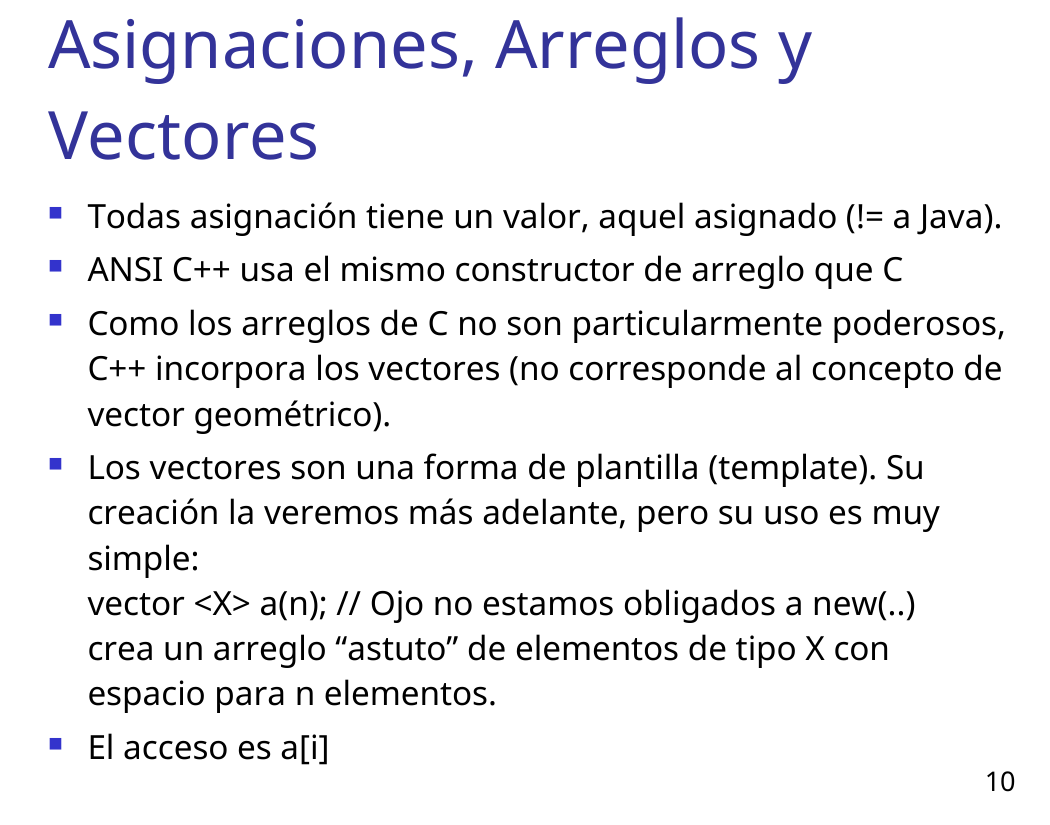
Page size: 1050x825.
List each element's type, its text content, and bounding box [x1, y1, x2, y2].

list Todas asignación tiene un valor, aquel asignado (!= a Java). ANSI C++ usa el mismo constructor de arreglo que C Como los arreglos de C no son particularmente poderosos, C++ incorpora los vectores (no corresponde al concepto de vector geométrico). Los vectores son una forma de plantilla (template). Su creación la veremos más adelante, pero su uso es muy simple: vector <X> a(n); // Ojo no estamos obligados a new(..) crea un arreglo “astuto” de elementos de tipo X con espacio para n elementos. El acceso es a[i] [37, 187, 1023, 751]
title Asignaciones, Arreglos y Vectores [37, 0, 1050, 185]
